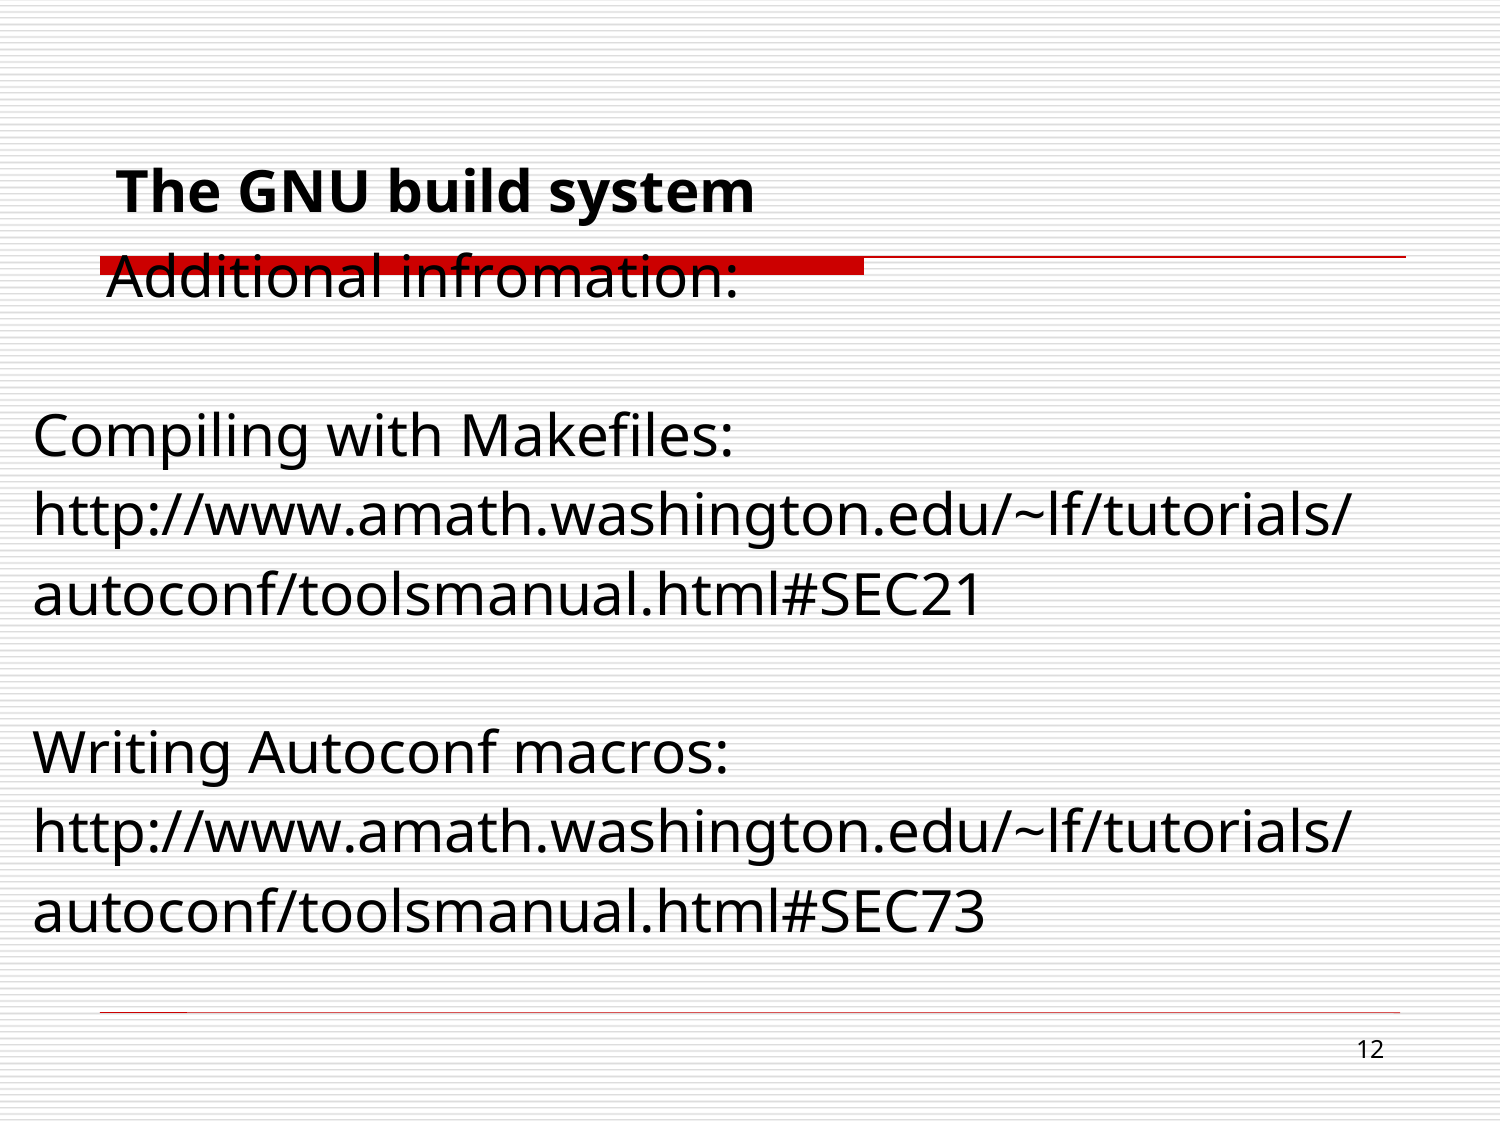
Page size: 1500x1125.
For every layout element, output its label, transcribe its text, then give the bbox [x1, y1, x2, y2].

picture [0, 0, 1500, 1125]
title The GNU build system [100, 94, 1376, 194]
text_box Additional infromation: Compiling with Makefiles: http://www.amath.washington.edu/~lf/tutorials/autoconf/toolsmanual.html#SEC21 Writing Autoconf macros: http://www.amath.washington.edu/~lf/tutorials/autoconf/toolsmanual.html#SEC73 [17, 194, 1500, 957]
